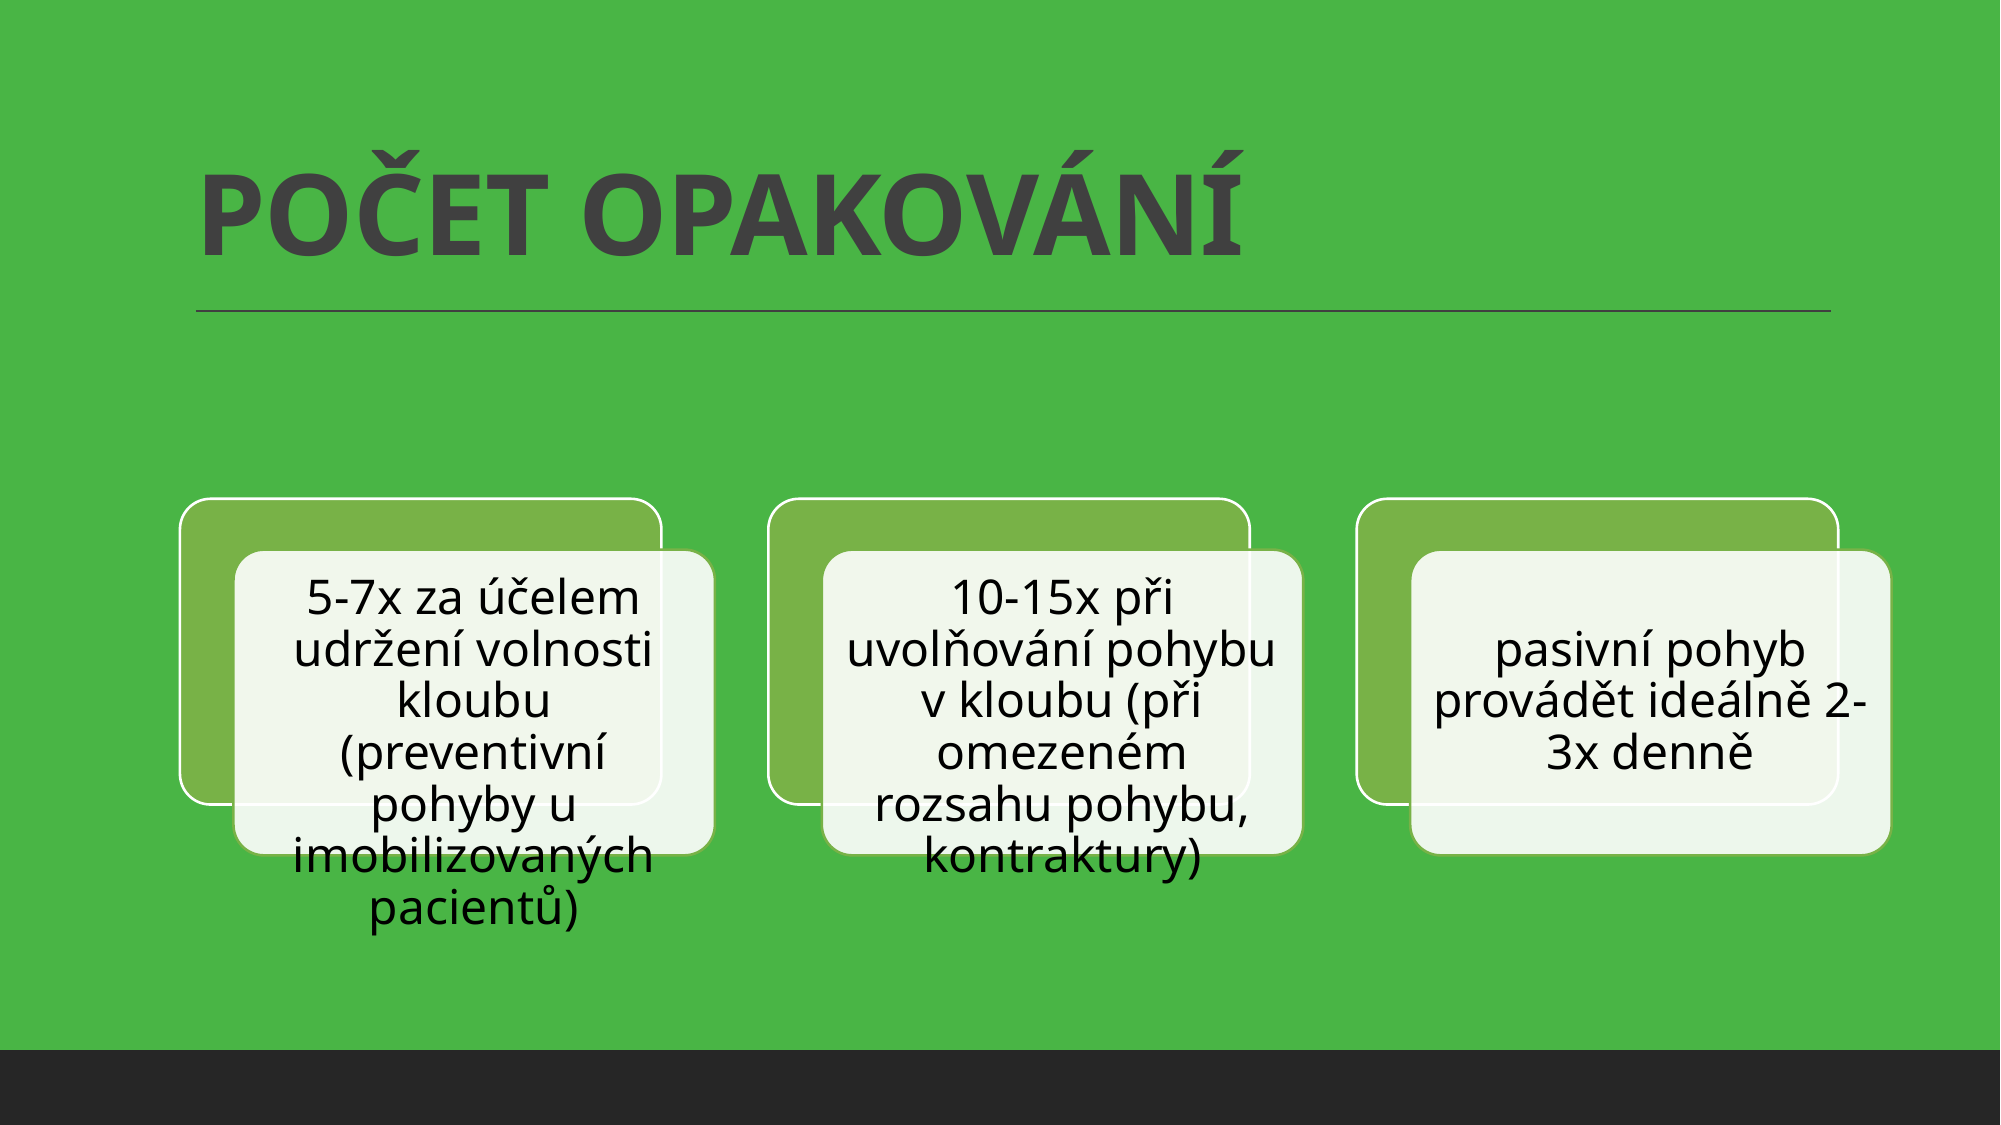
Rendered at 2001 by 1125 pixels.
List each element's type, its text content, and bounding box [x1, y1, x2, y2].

title POČET OPAKOVÁNÍ [180, 47, 1831, 286]
text_box pasivní pohyb provádět ideálně 2-3x denně [1410, 549, 1892, 856]
text_box [0, 0, 2000, 1125]
text_box 5-7x za účelem udržení volnosti kloubu (preventivní pohyby u imobilizovaných pacientů) [233, 549, 715, 856]
text_box 10-15x při uvolňování pohybu v kloubu (při omezeném rozsahu pohybu, kontraktury) [821, 549, 1304, 856]
